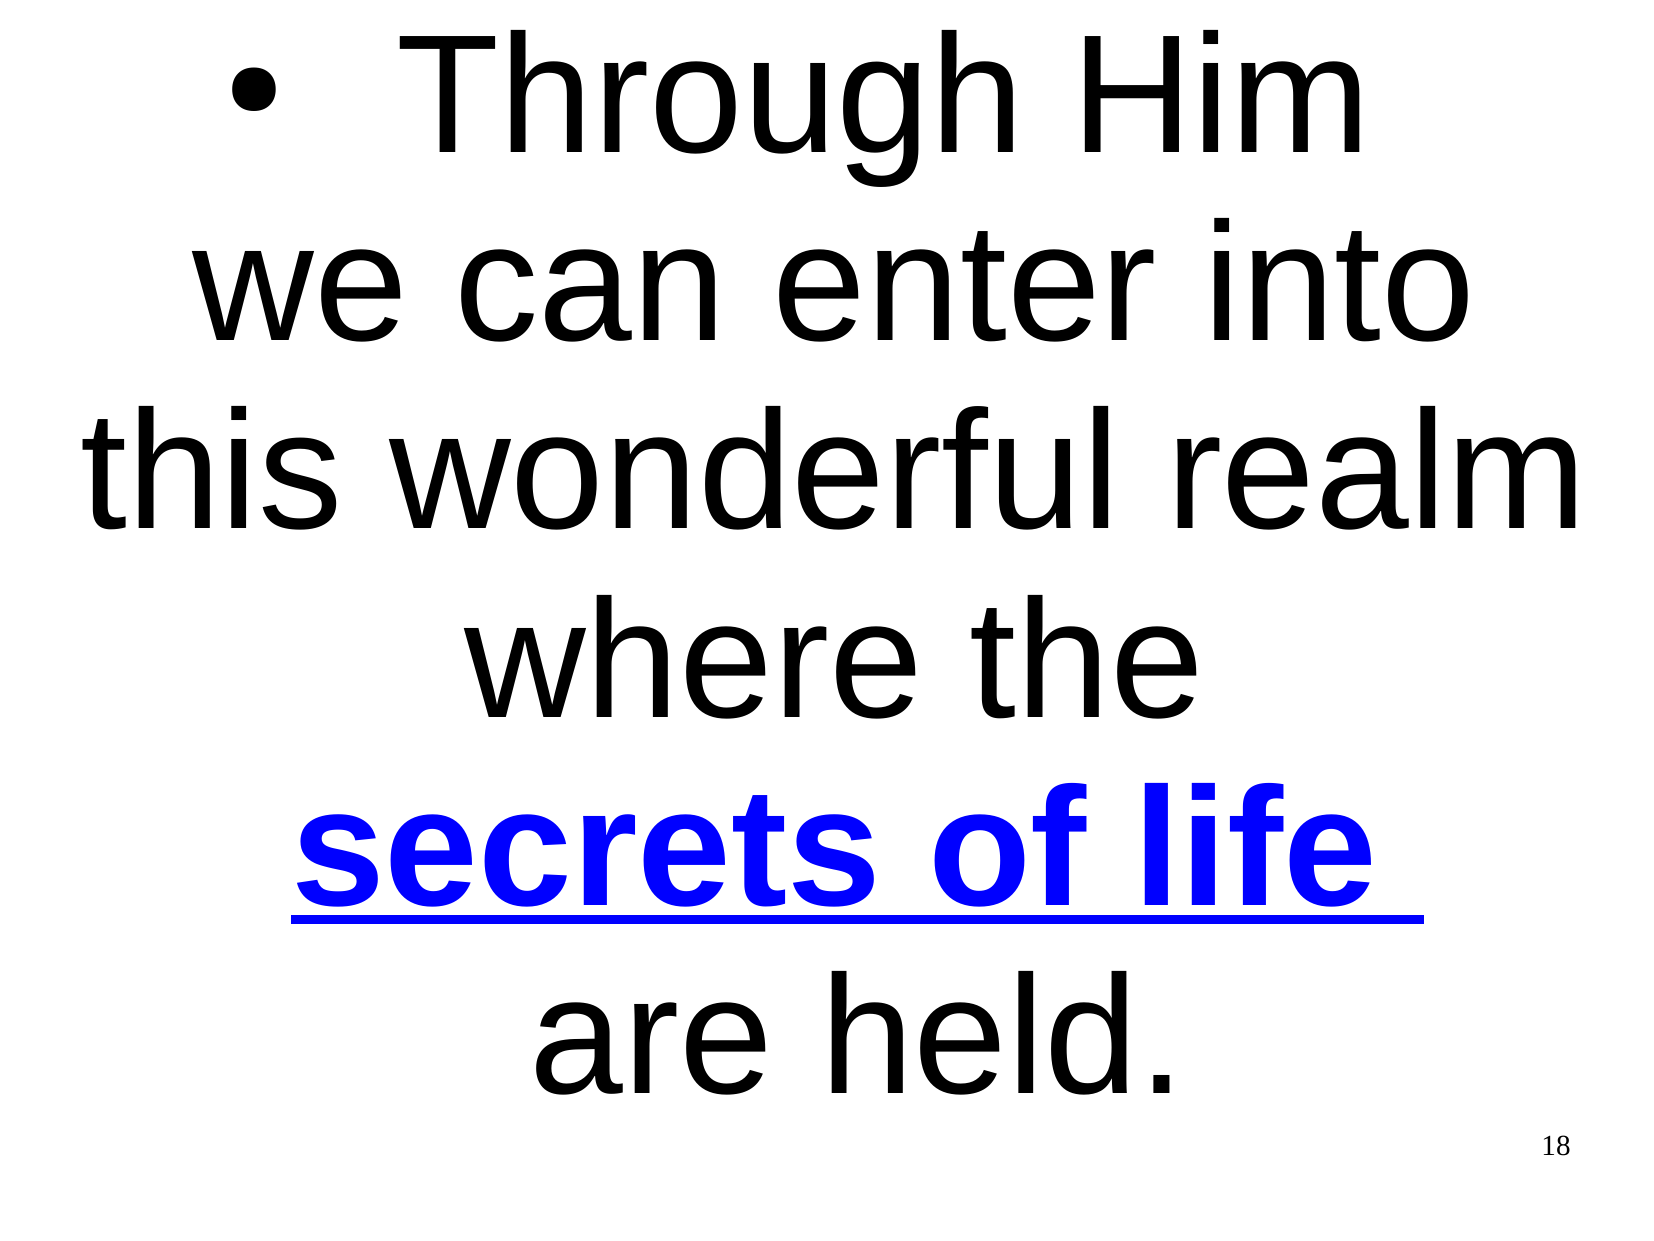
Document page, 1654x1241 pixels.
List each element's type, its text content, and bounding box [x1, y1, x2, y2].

list Through Him we can enter into this wonderful realm where the secrets of life are held. [0, 0, 1651, 1238]
